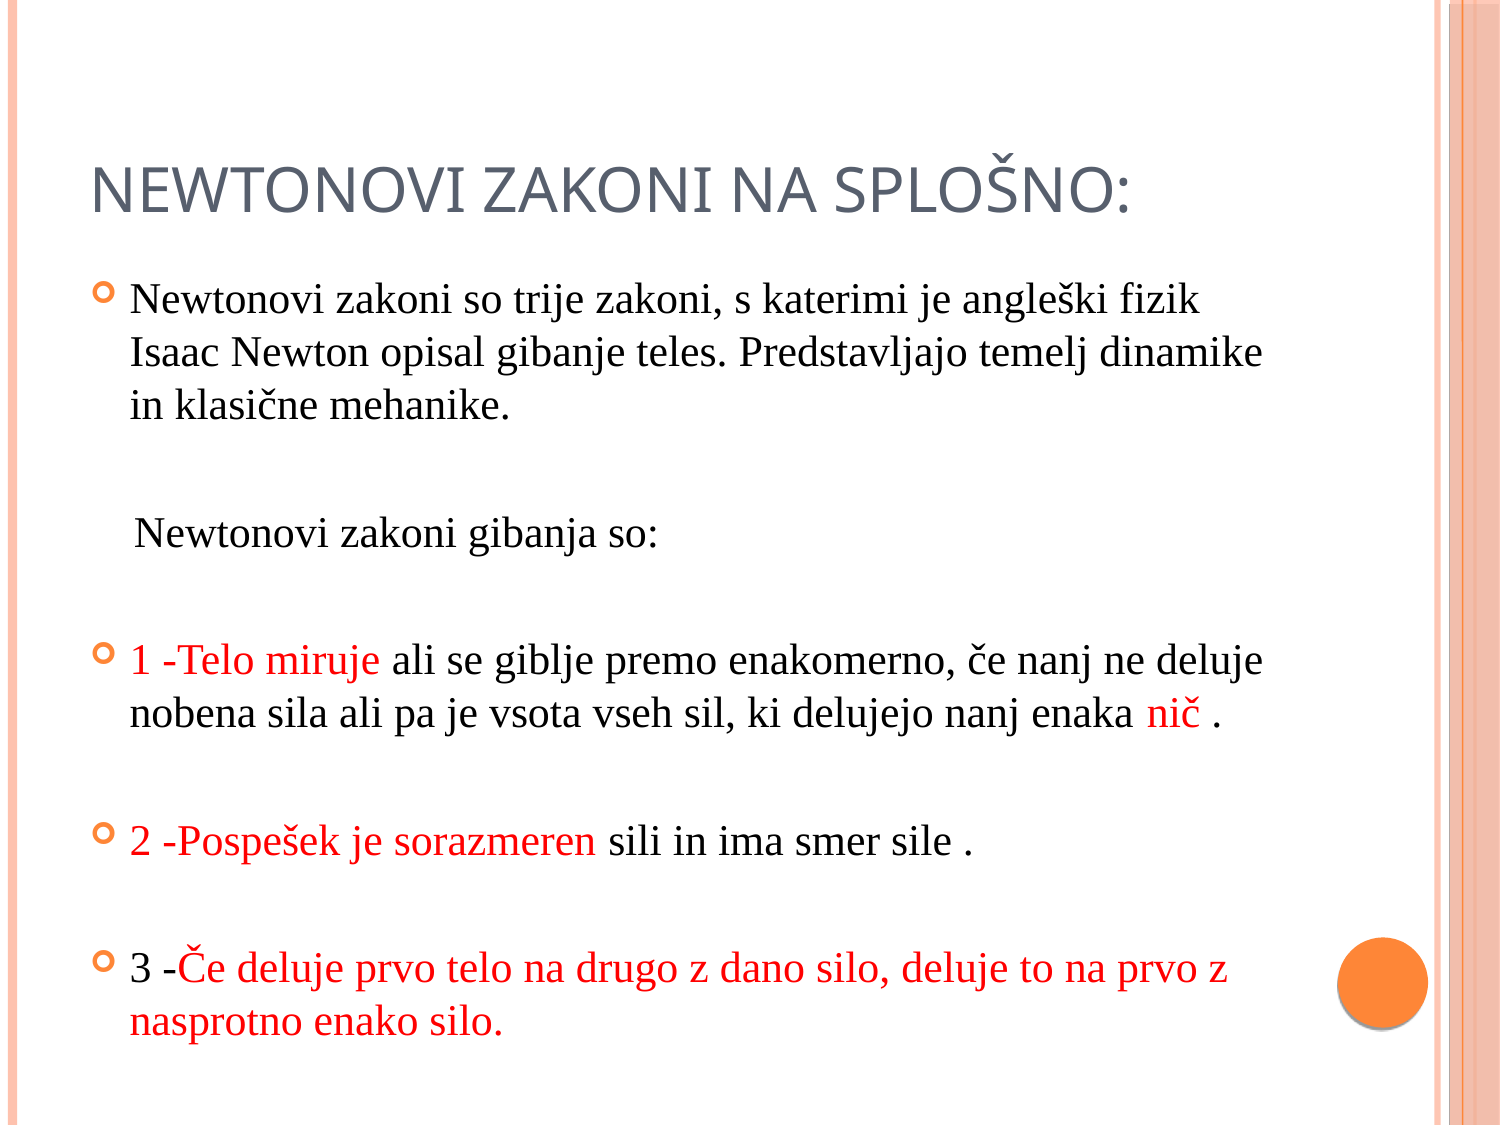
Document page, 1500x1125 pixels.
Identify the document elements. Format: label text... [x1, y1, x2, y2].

list Newtonovi zakoni so trije zakoni, s katerimi je angleški fizik Isaac Newton opisal gibanje teles. Predstavljajo temelj dinamike in klasične mehanike. Newtonovi zakoni gibanja so: 1 -Telo miruje ali se giblje premo enakomerno, če nanj ne deluje nobena sila ali pa je vsota vseh sil, ki delujejo nanj enaka nič . 2 -Pospešek je sorazmeren sili in ima smer sile . 3 -Če deluje prvo telo na drugo z dano silo, deluje to na prvo z nasprotno enako silo. [75, 262, 1300, 1062]
title NEWTONOVI ZAKONI NA SPLOŠNO: [75, 45, 1300, 233]
